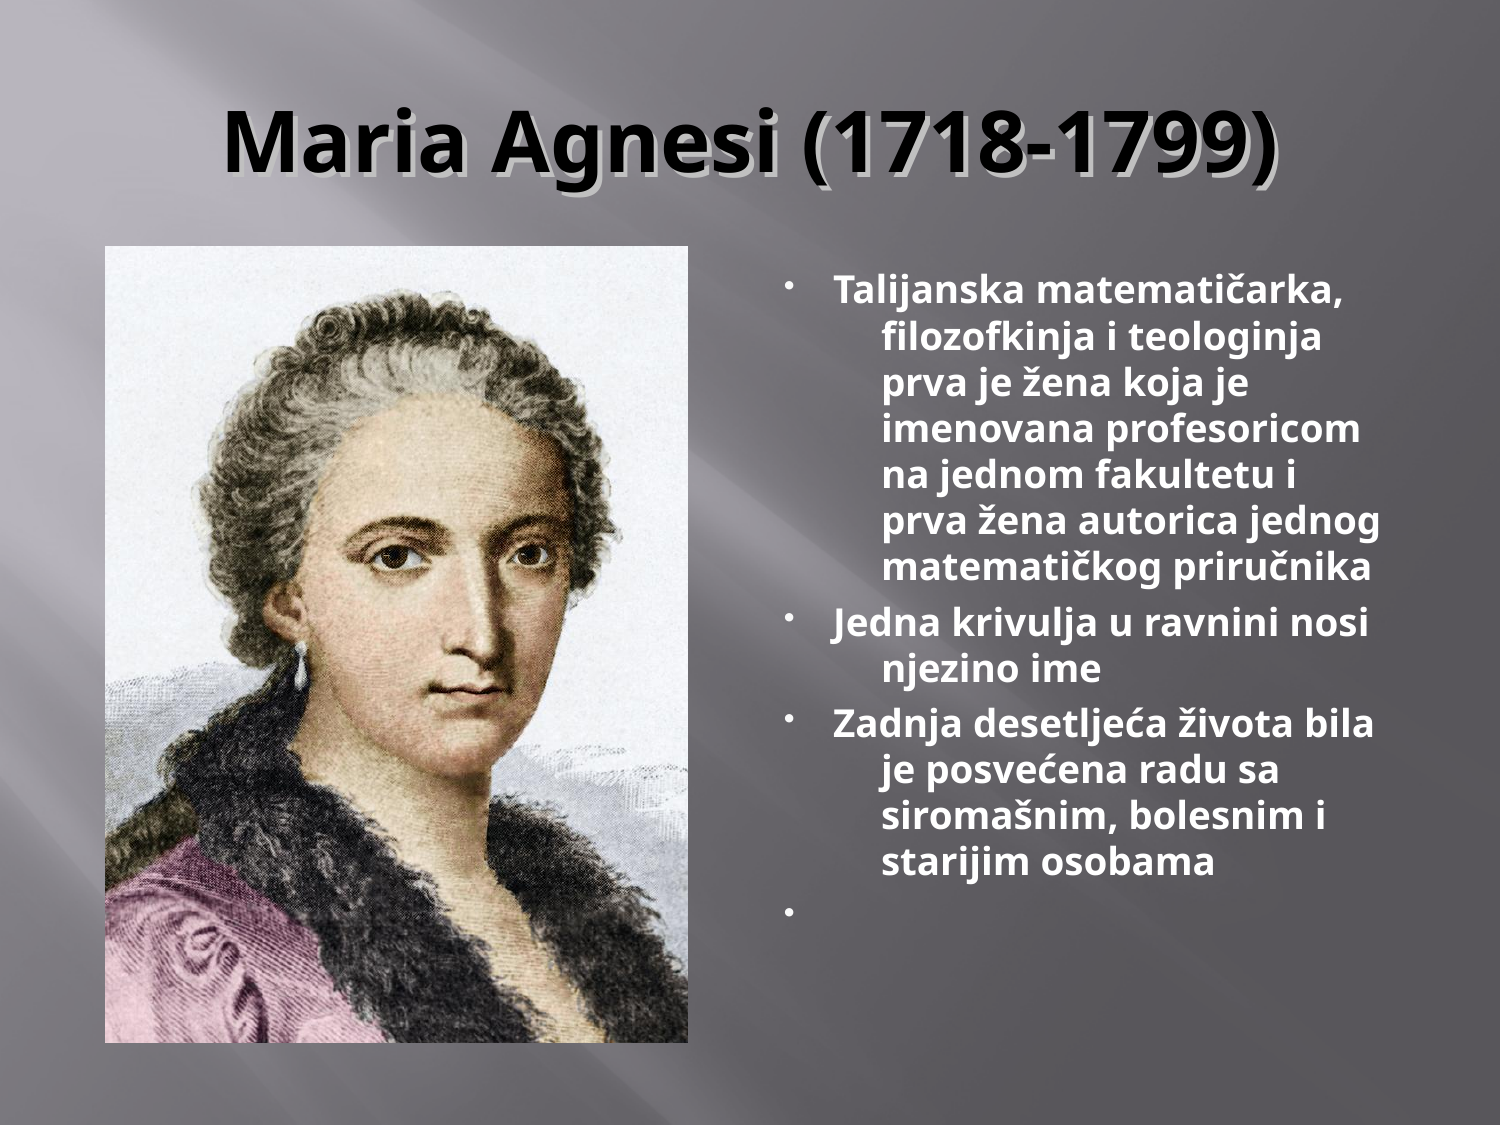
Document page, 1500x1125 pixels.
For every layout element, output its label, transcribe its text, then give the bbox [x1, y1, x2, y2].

list Talijanska matematičarka, filozofkinja i teologinja prva je žena koja je imenovana profesoricom na jednom fakultetu i prva žena autorica jednog matematičkog priručnika Jedna krivulja u ravnini nosi njezino ime Zadnja desetljeća života bila je posvećena radu sa siromašnim, bolesnim i starijim osobama [738, 257, 1401, 1001]
title Maria Agnesi (1718-1799) [75, 45, 1426, 233]
picture [105, 246, 688, 1043]
